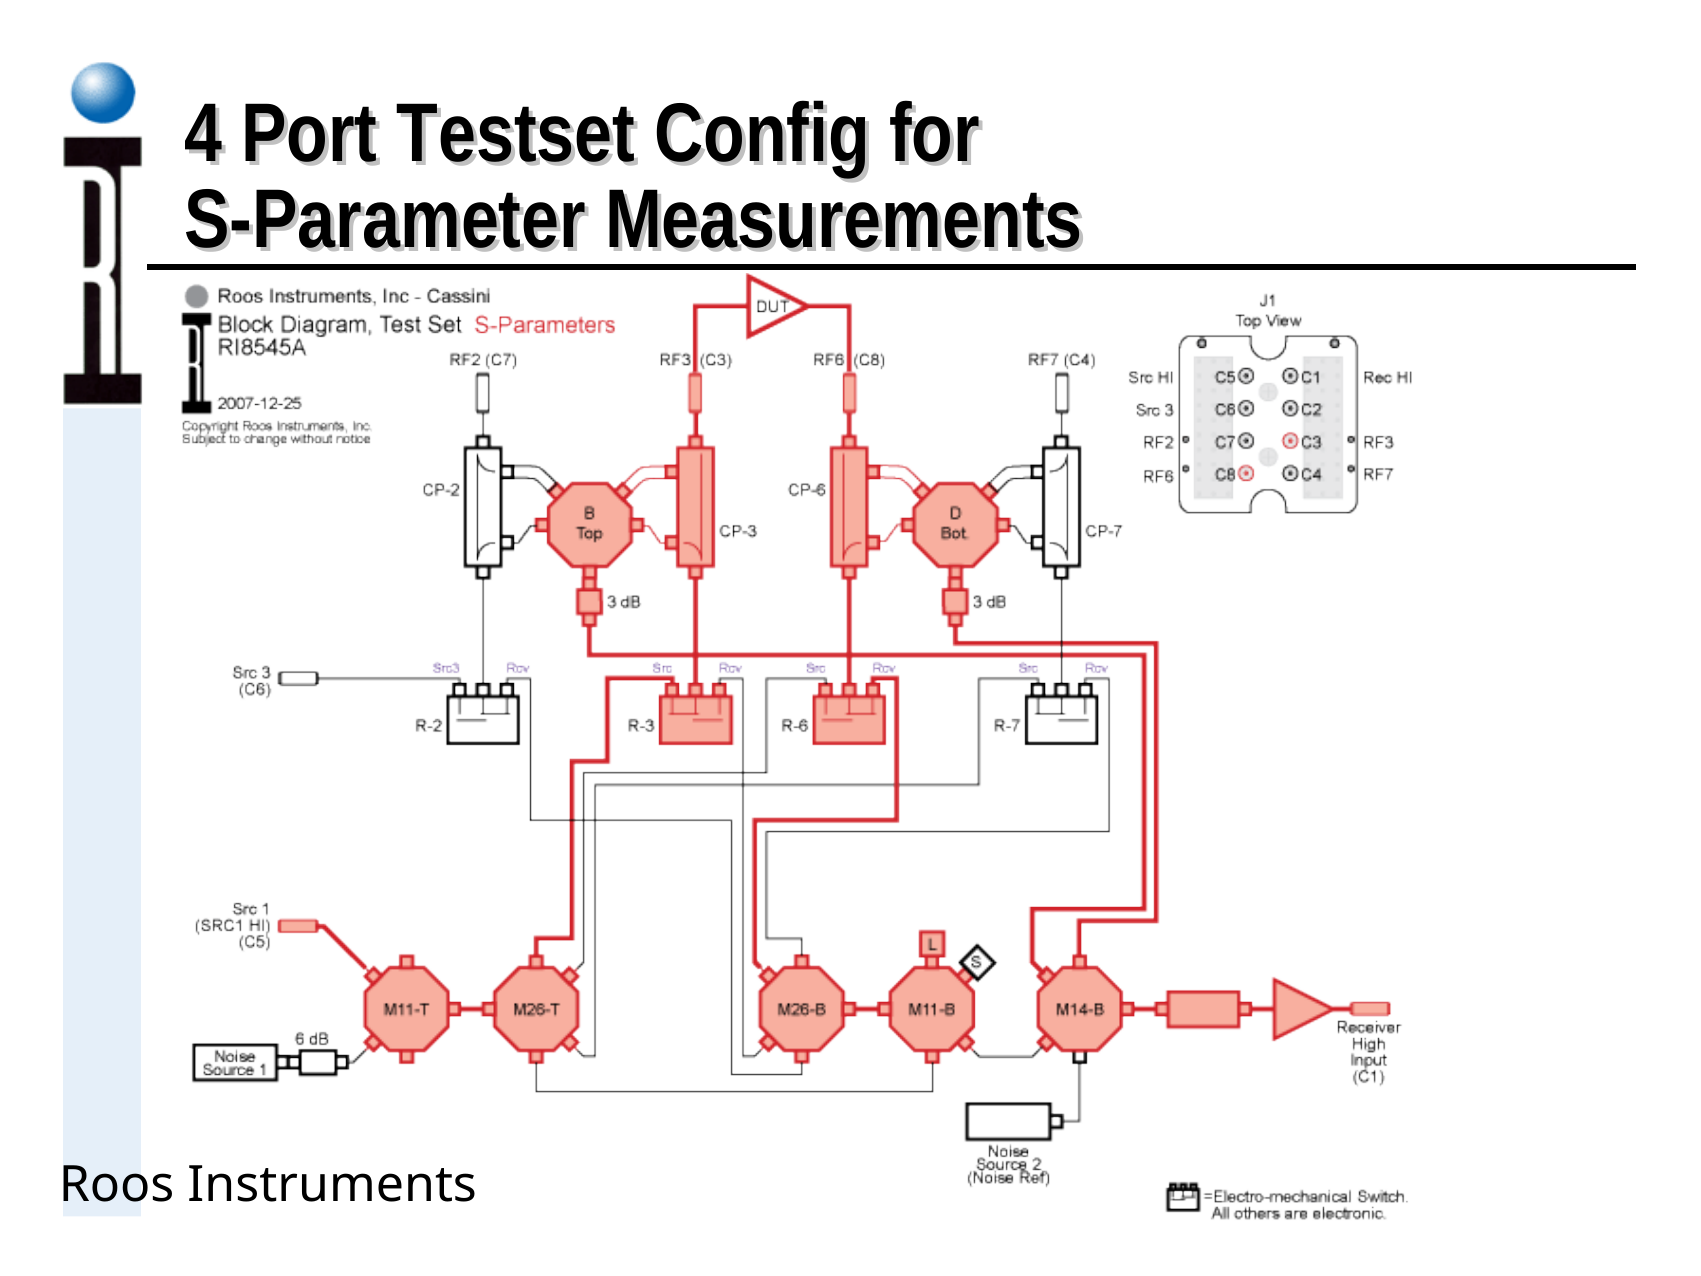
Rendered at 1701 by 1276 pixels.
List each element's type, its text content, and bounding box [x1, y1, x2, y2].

picture [59, 58, 147, 411]
picture [181, 273, 1414, 1224]
text_box 4 Port Testset Config for S-Parameter Measurements [184, 92, 1539, 352]
